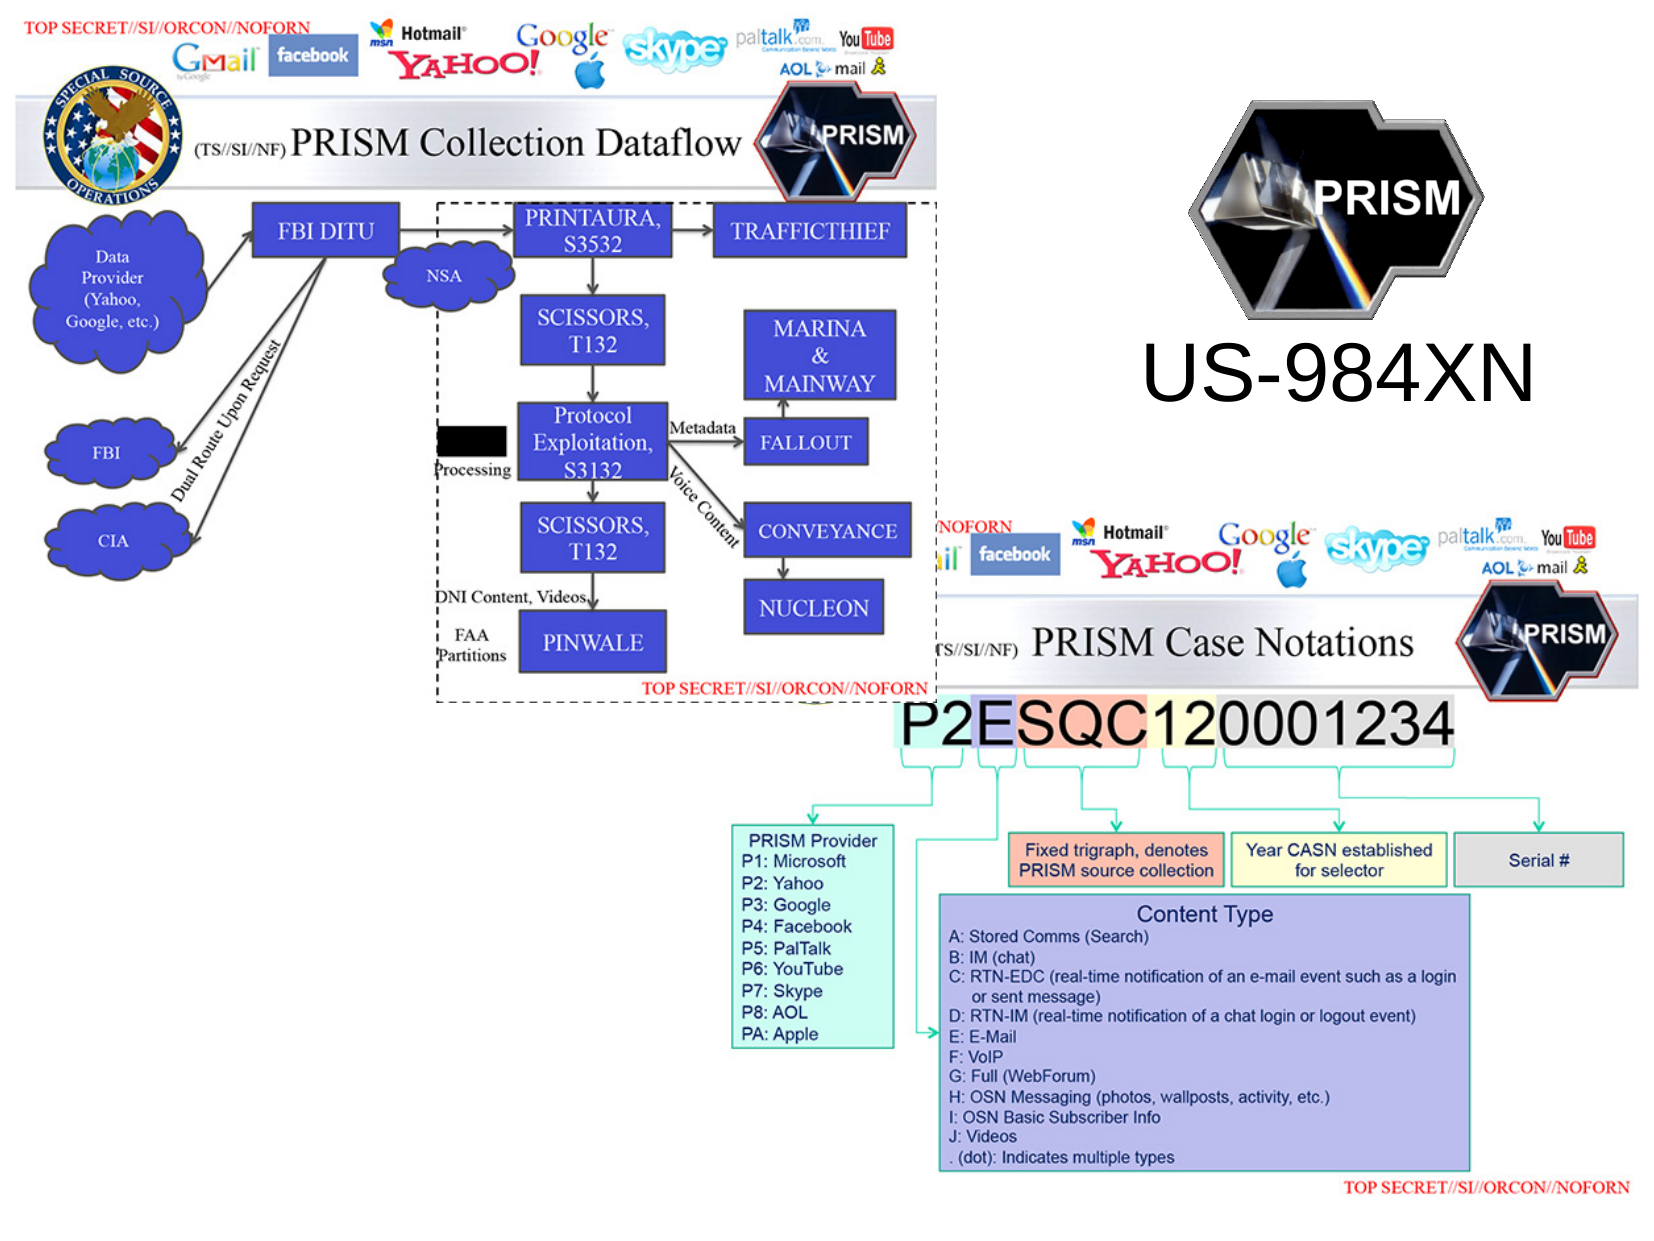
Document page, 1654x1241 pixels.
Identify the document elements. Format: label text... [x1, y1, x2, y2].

picture [15, 11, 1639, 1202]
text_box US-984XN [1125, 318, 1583, 427]
picture [1187, 97, 1485, 318]
